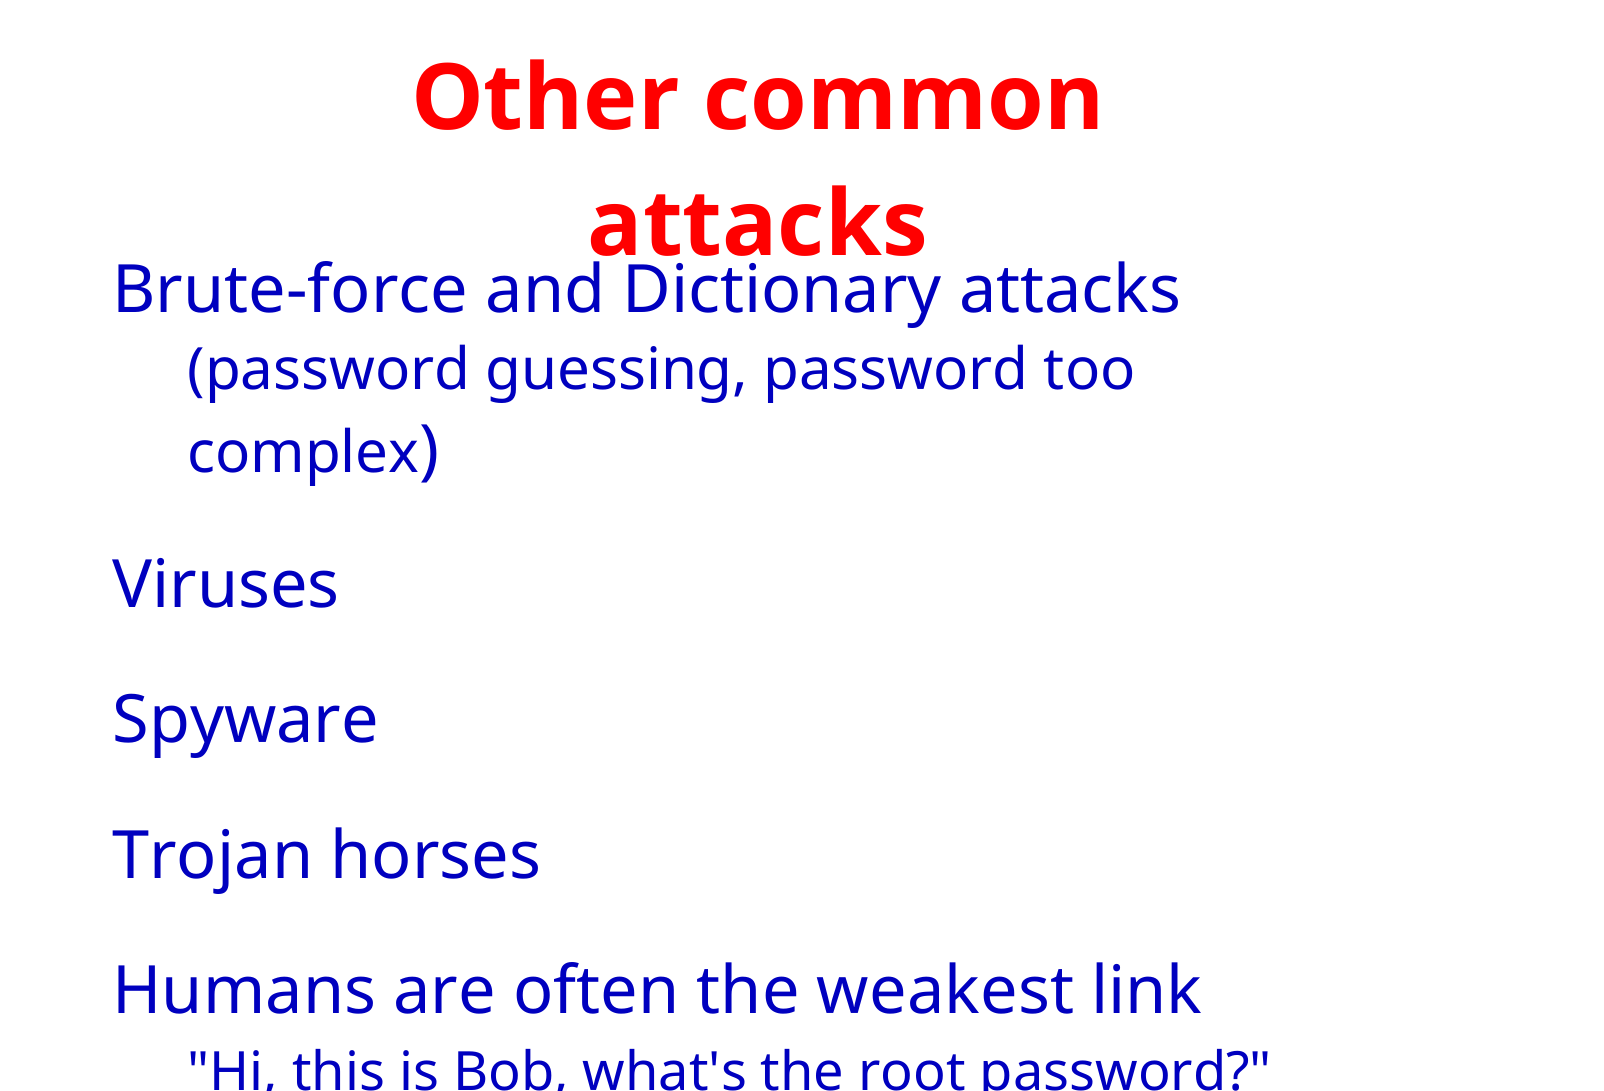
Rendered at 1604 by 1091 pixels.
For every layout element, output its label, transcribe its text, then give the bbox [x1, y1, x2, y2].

list Brute-force and Dictionary attacks (password guessing, password too complex) Viruses Spyware Trojan horses Humans are often the weakest link "Hi, this is Bob, what's the root password?" Opening infected E-mails [112, 244, 1403, 1035]
title Other common attacks [255, 32, 1261, 143]
